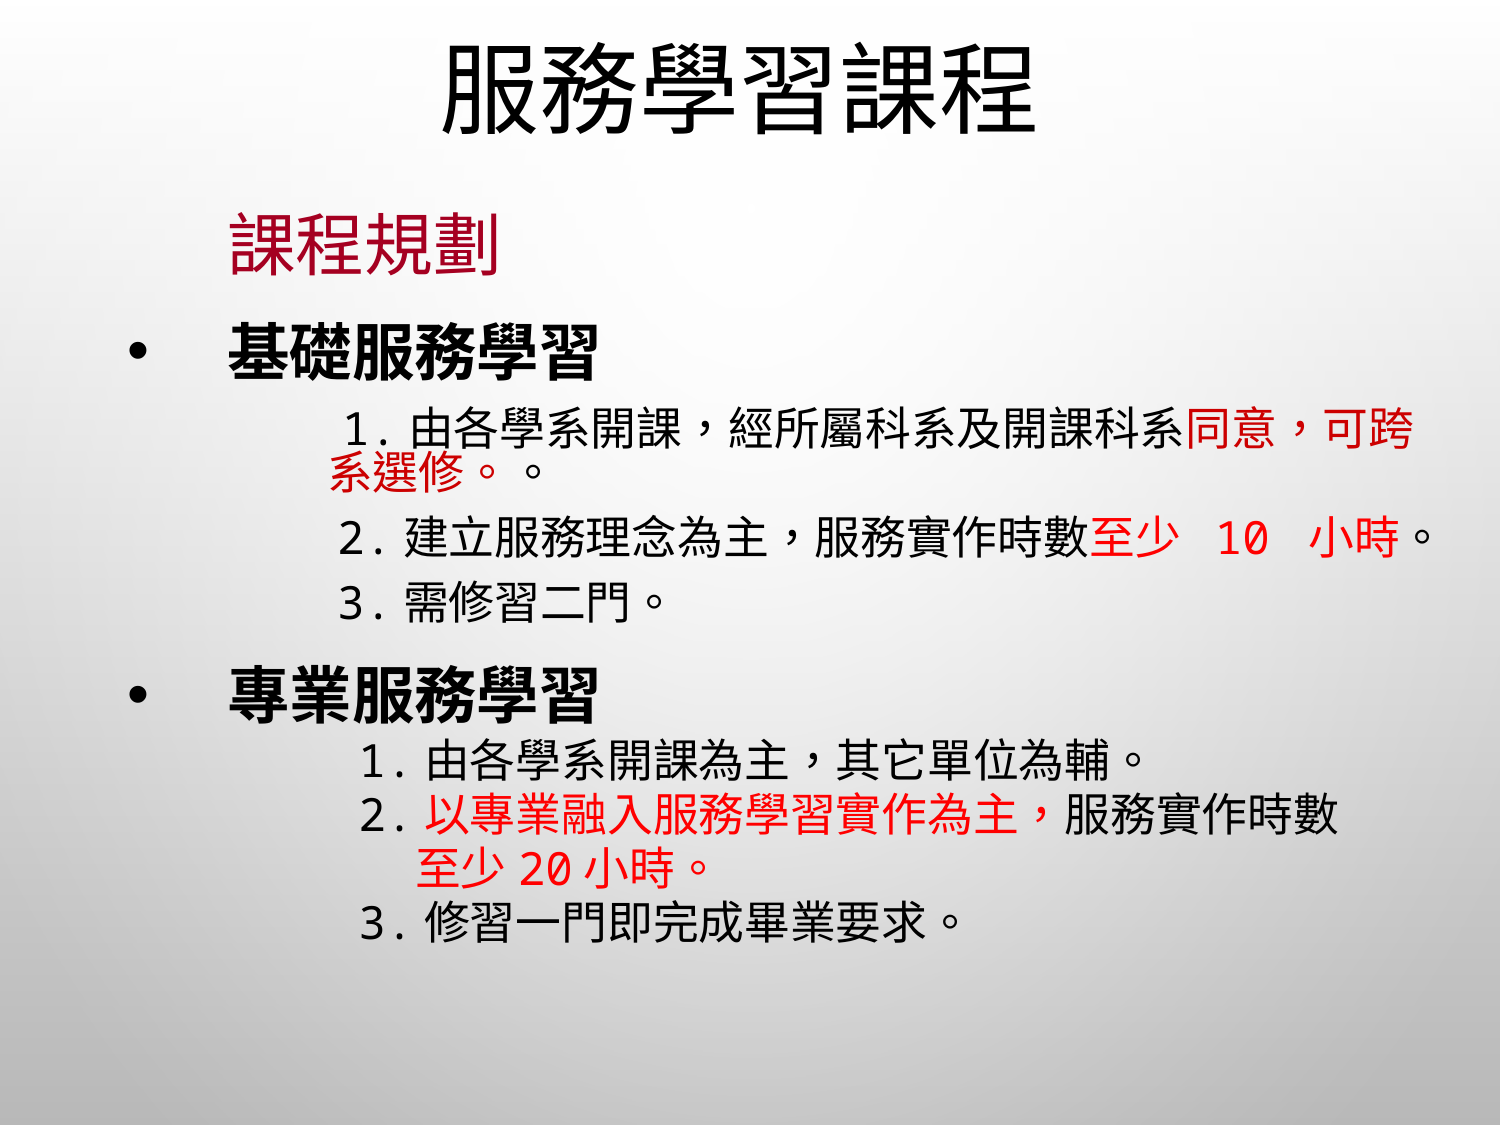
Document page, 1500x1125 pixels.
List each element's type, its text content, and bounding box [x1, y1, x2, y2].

list 課程規劃 基礎服務學習 1.由各學系開課，經所屬科系及開課科系同意，可跨系選修。。 2.建立服務理念為主，服務實作時數至少 10 小時。 3.需修習二門。 專業服務學習 1.由各學系開課為主，其它單位為輔。 2.以專業融入服務學習實作為主，服務實作時數 至少20小時。 3.修習一門即完成畢業要求。 [112, 186, 1436, 1002]
title 服務學習課程 [64, 0, 1415, 188]
